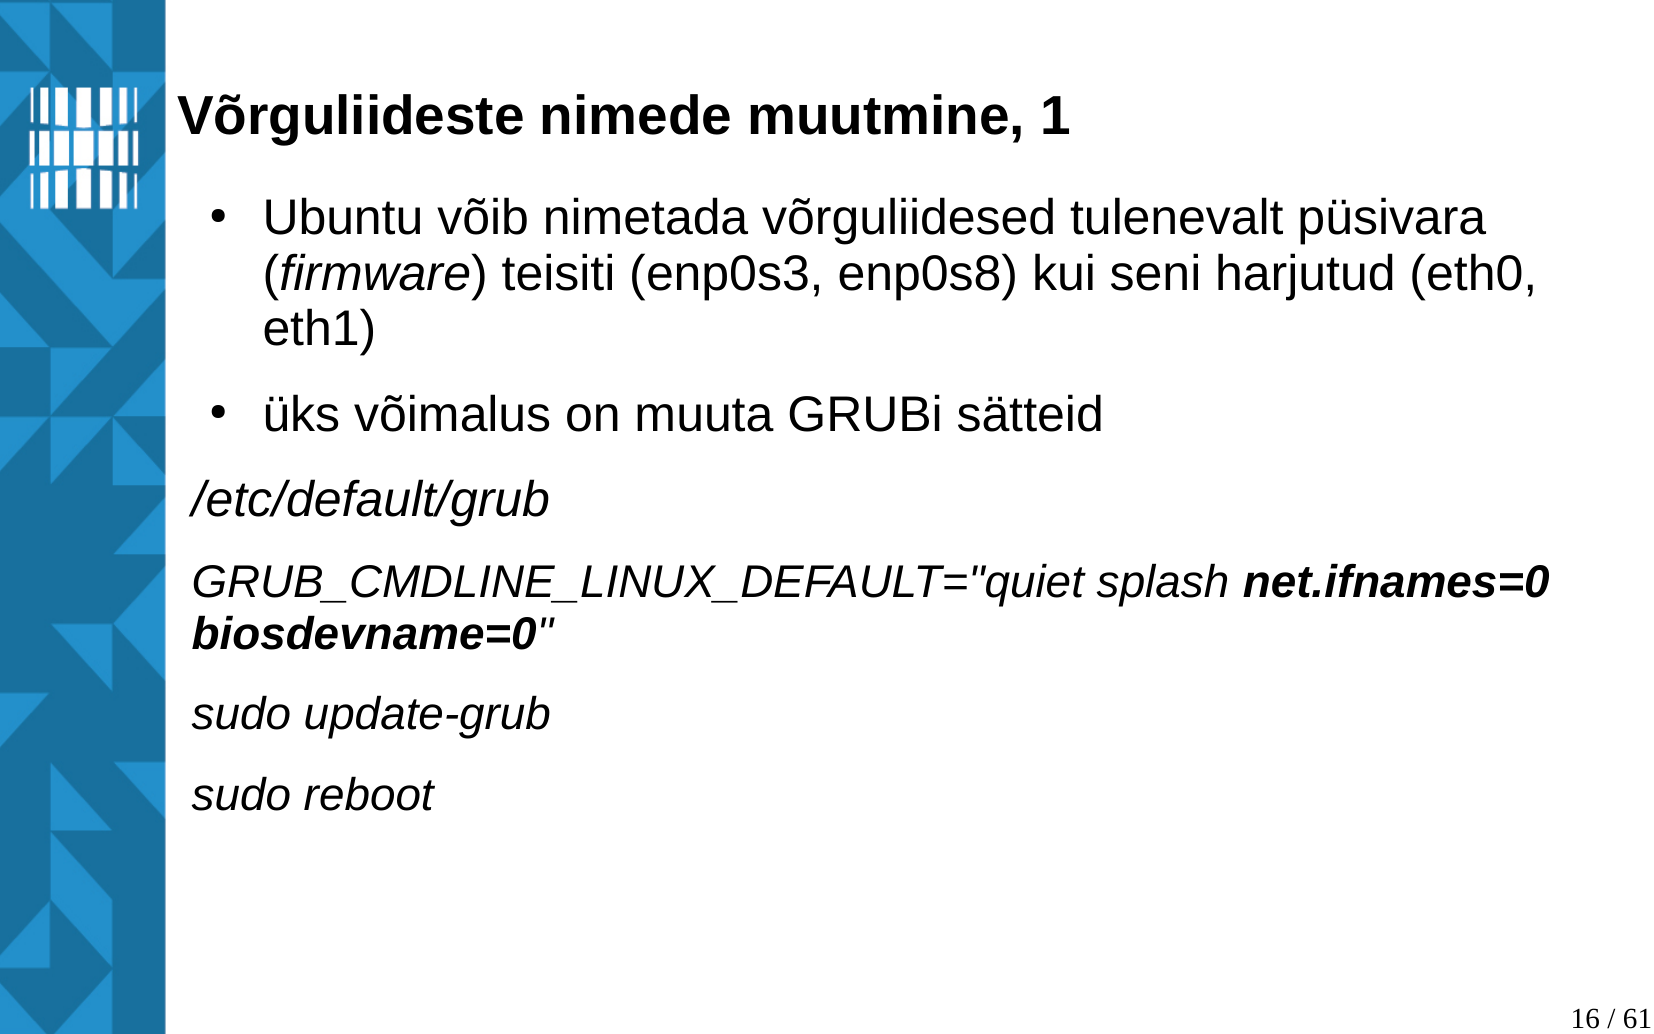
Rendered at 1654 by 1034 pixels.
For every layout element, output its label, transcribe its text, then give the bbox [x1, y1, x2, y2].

title Võrguliideste nimede muutmine, 1 [177, 29, 1595, 203]
list Ubuntu võib nimetada võrguliidesed tulenevalt püsivara (firmware) teisiti (enp0s3, enp0s8) kui seni harjutud (eth0, eth1) üks võimalus on muuta GRUBi sätteid /etc/default/grub GRUB_CMDLINE_LINUX_DEFAULT="quiet splash net.ifnames=0 biosdevname=0" sudo update-grub sudo reboot [191, 188, 1636, 839]
